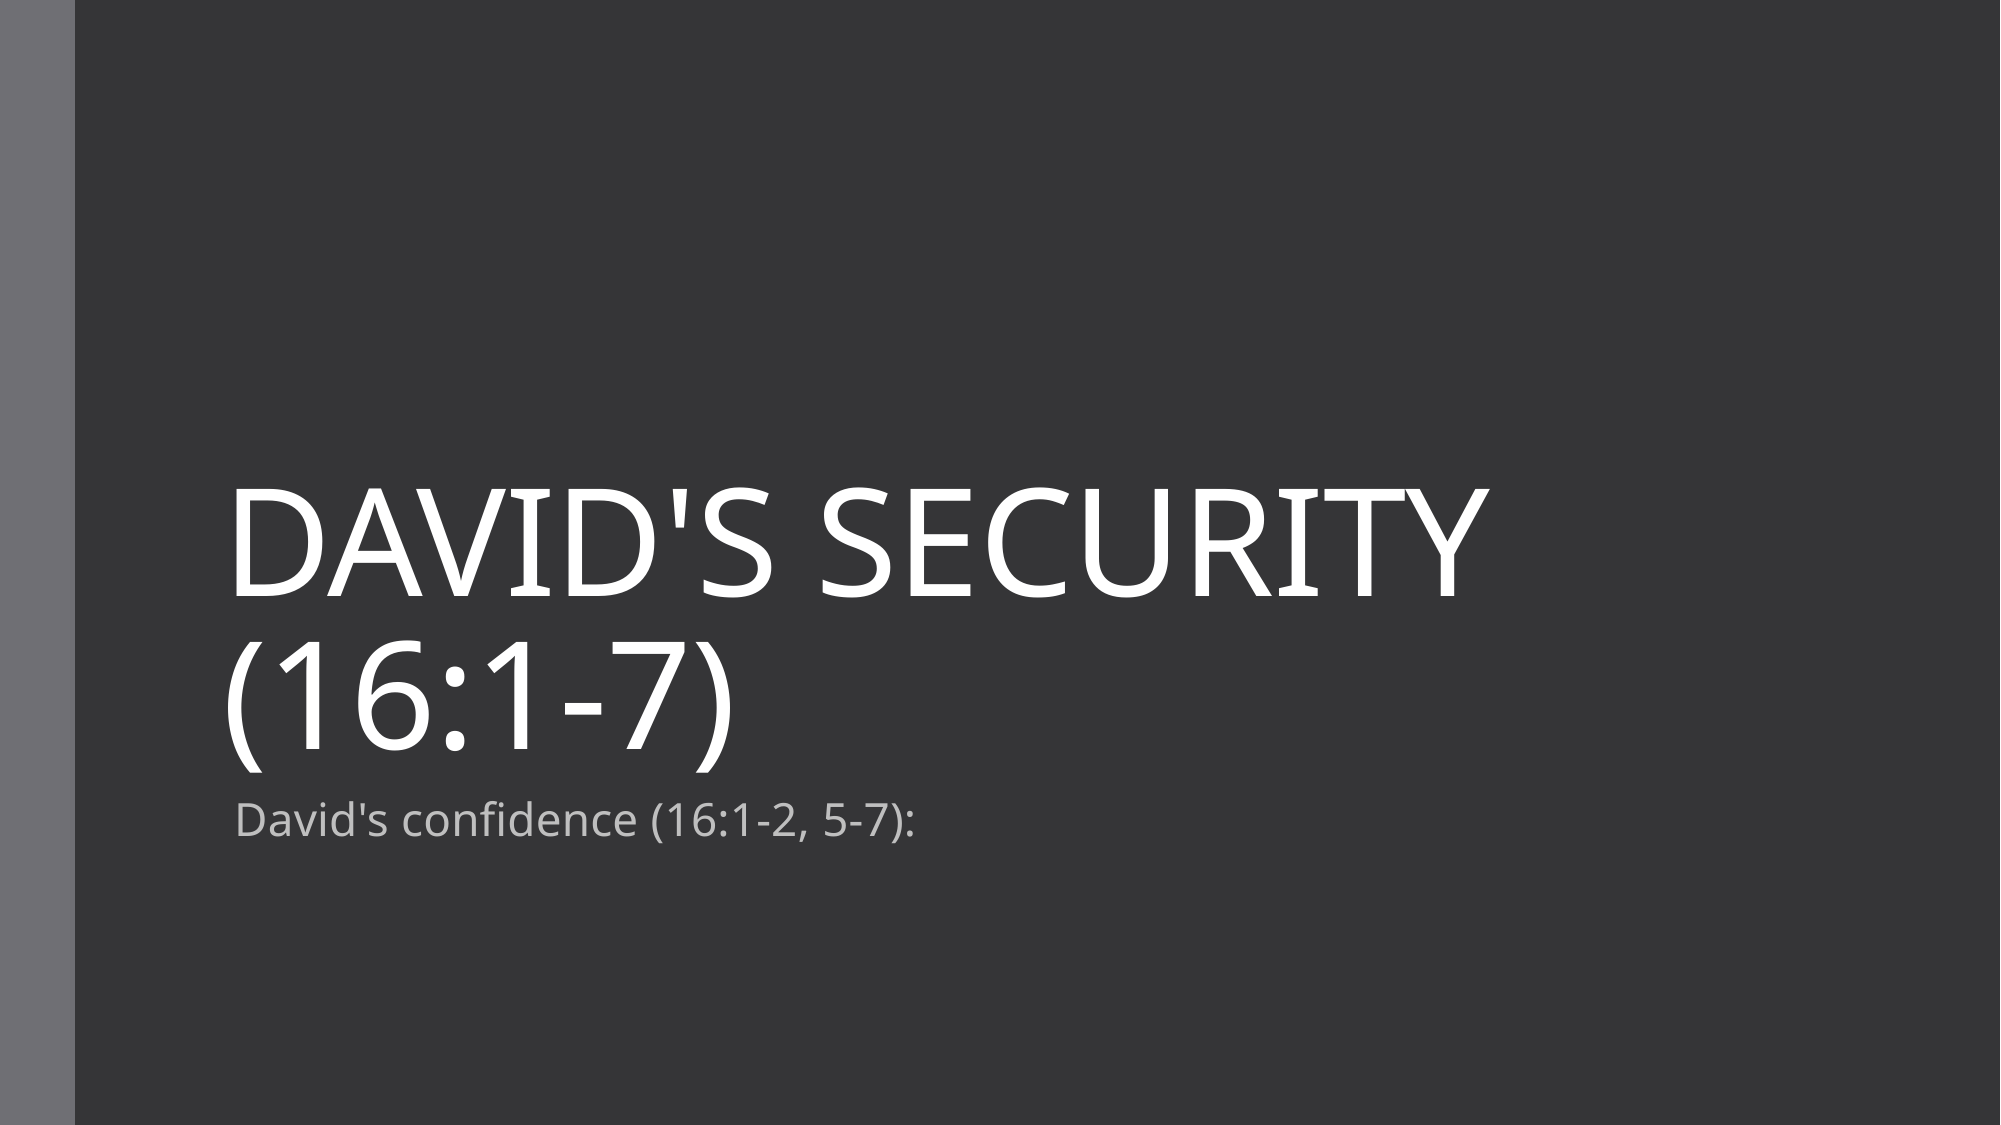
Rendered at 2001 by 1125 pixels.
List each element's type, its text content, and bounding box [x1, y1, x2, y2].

subtitle David's confidence (16:1-2, 5-7): [206, 787, 1752, 1066]
title DAVID'S SECURITY (16:1-7) [206, 124, 1752, 787]
